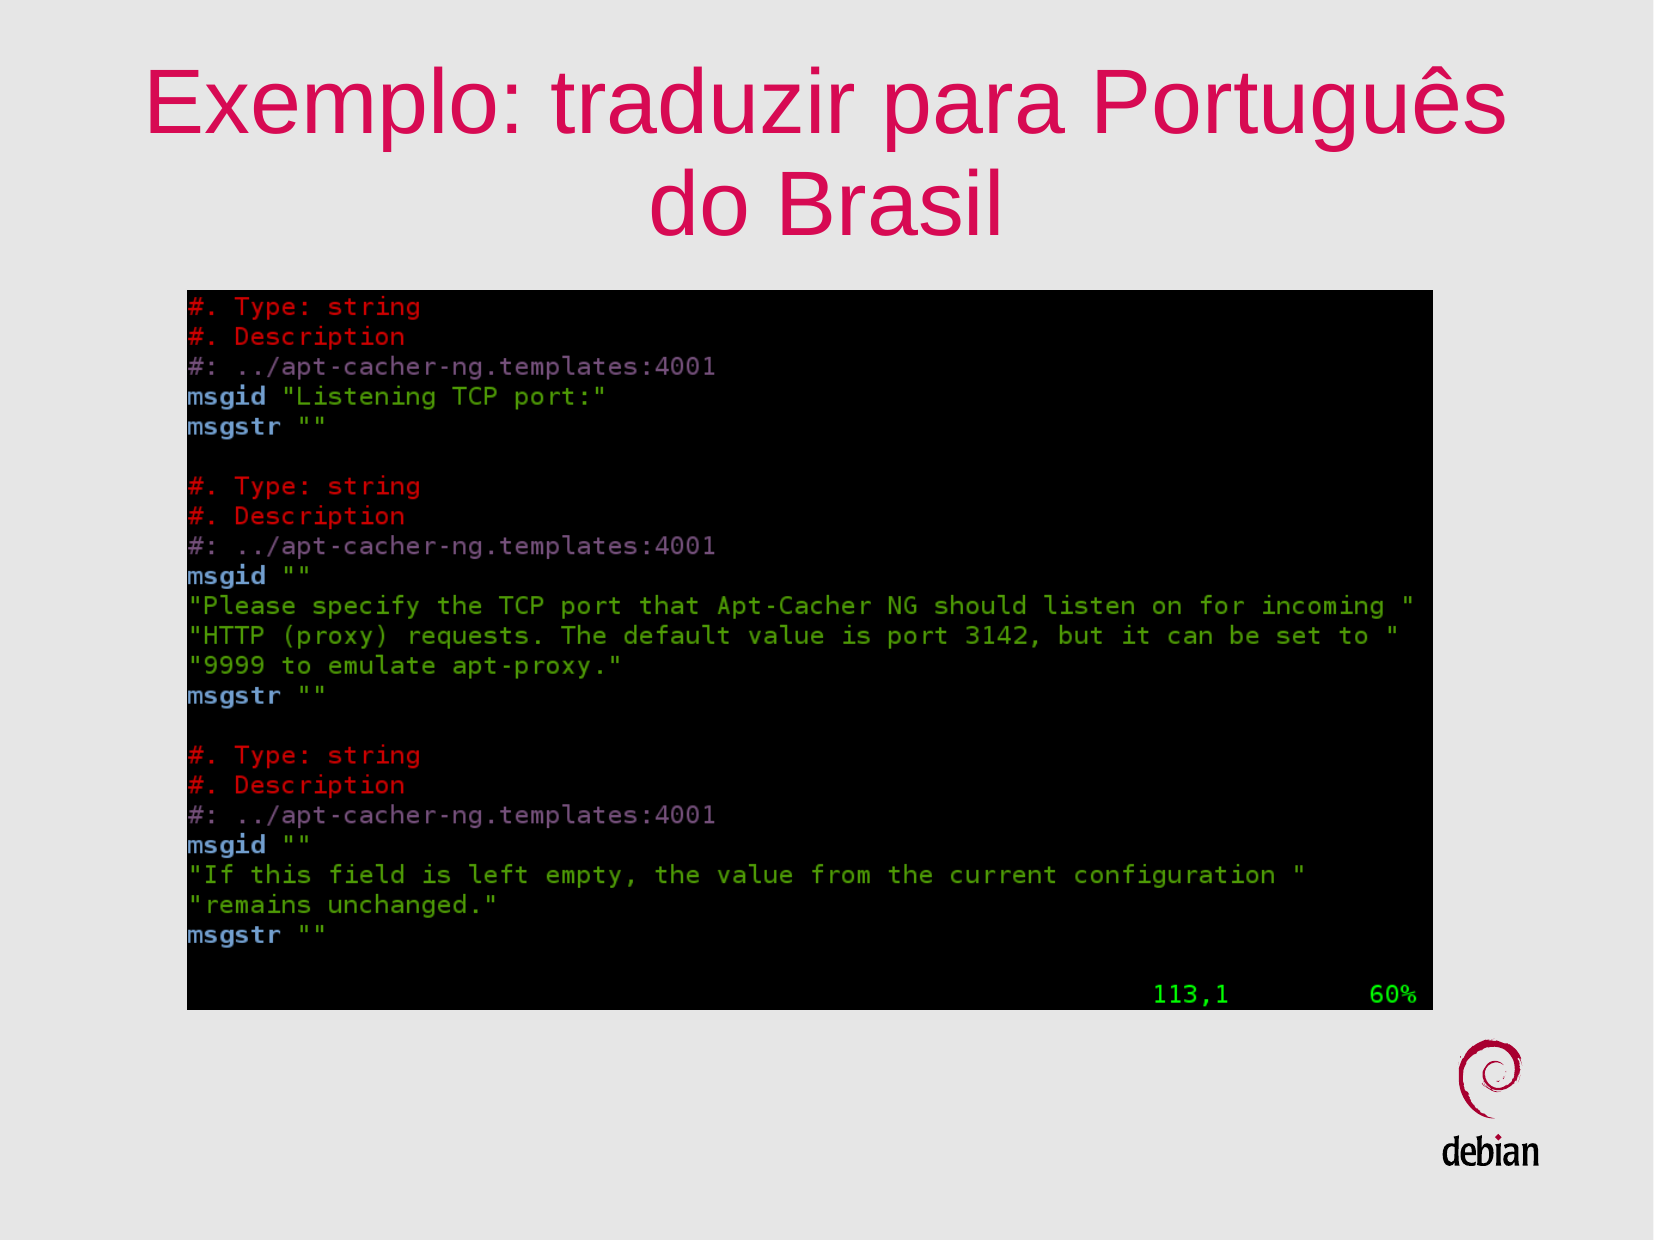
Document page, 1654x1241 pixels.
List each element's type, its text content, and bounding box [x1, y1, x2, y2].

picture [187, 290, 1433, 1010]
title Exemplo: traduzir para Português do Brasil [82, 49, 1571, 257]
